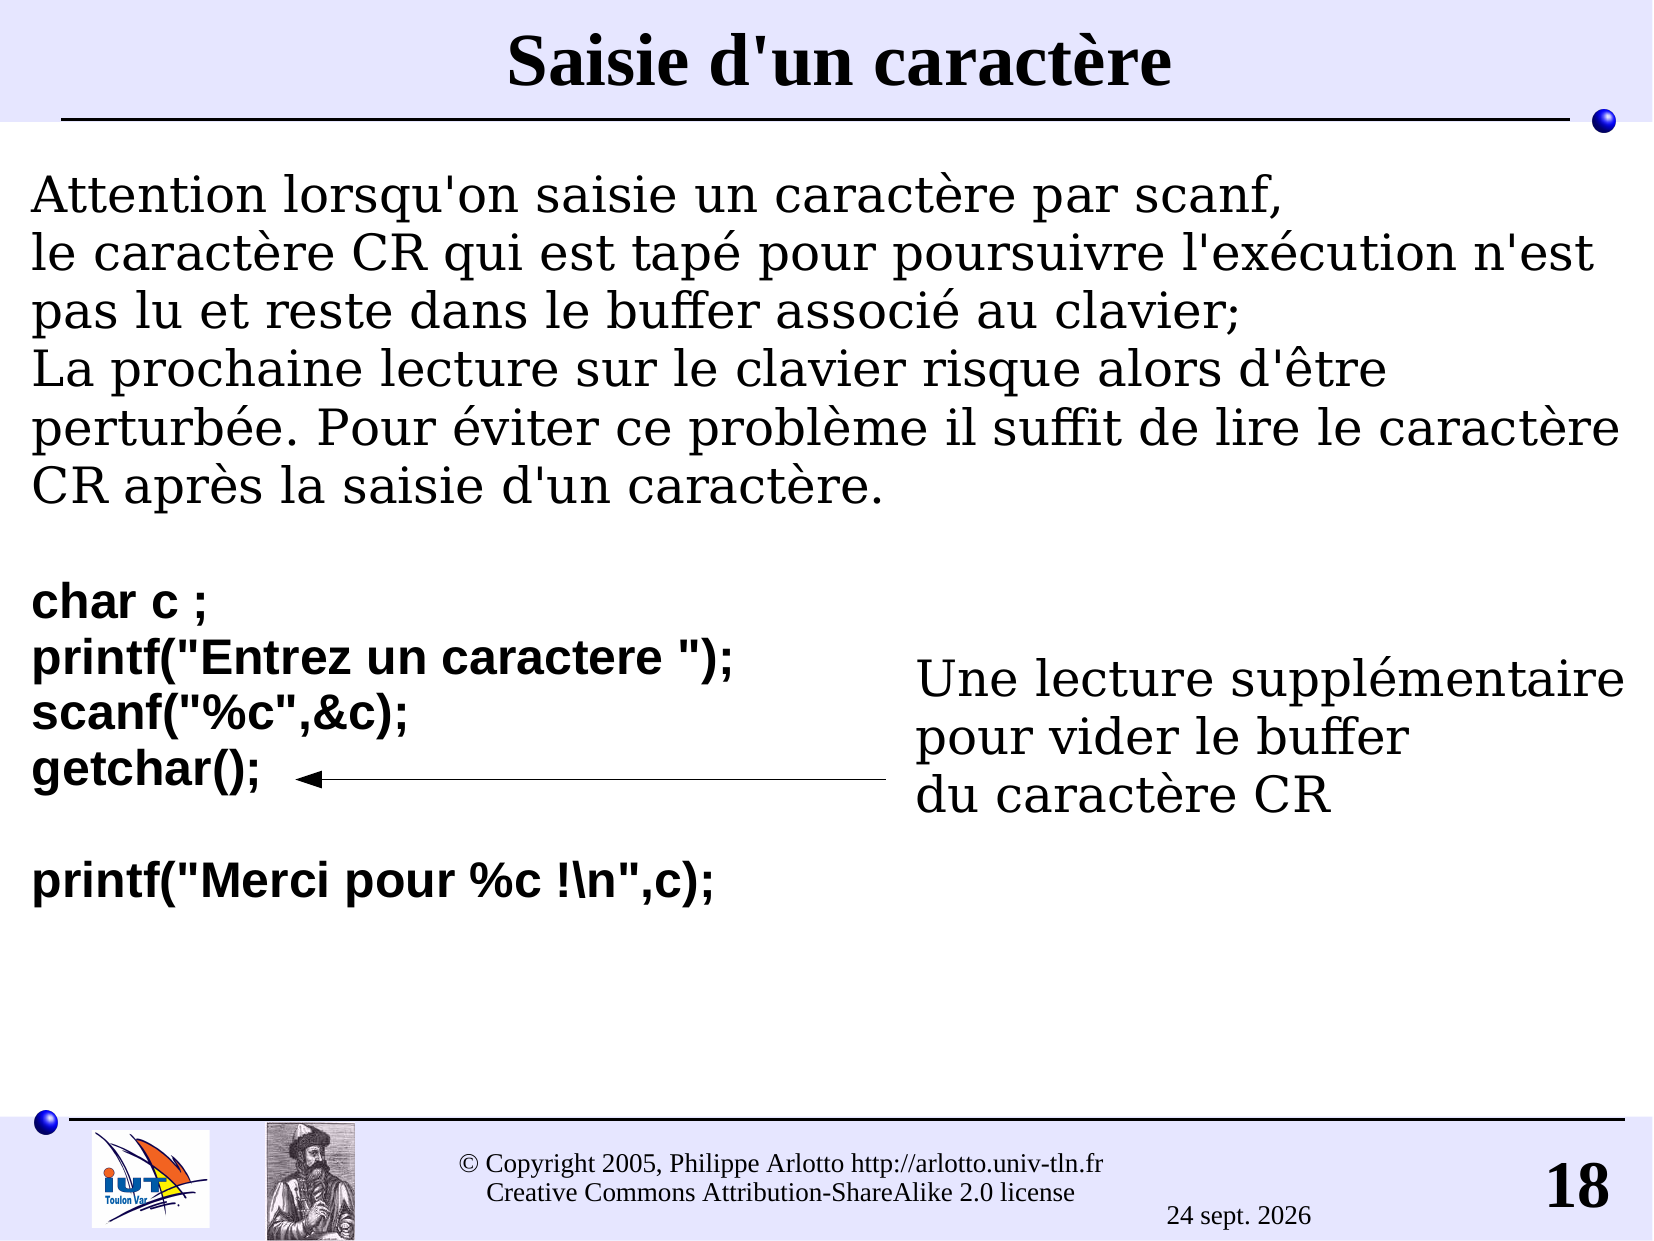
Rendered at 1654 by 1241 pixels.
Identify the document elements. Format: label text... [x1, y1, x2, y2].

picture [265, 1122, 355, 1241]
text_box Une lecture supplémentaire pour vider le buffer du caractère CR [915, 649, 1627, 825]
title Saisie d'un caractère [95, 14, 1585, 107]
text_box Attention lorsqu'on saisie un caractère par scanf, le caractère CR qui est tapé pour poursuivre l'exécution n'est pas lu et reste dans le buffer associé au clavier; La prochaine lecture sur le clavier risque alors d'être perturbée. Pour éviter ce problème il suffit de lire le caractère CR après la saisie d'un caractère. char c ; printf("Entrez un caractere "); scanf("%c",&c); getchar(); printf("Merci pour %c !\n",c); [31, 165, 1625, 916]
